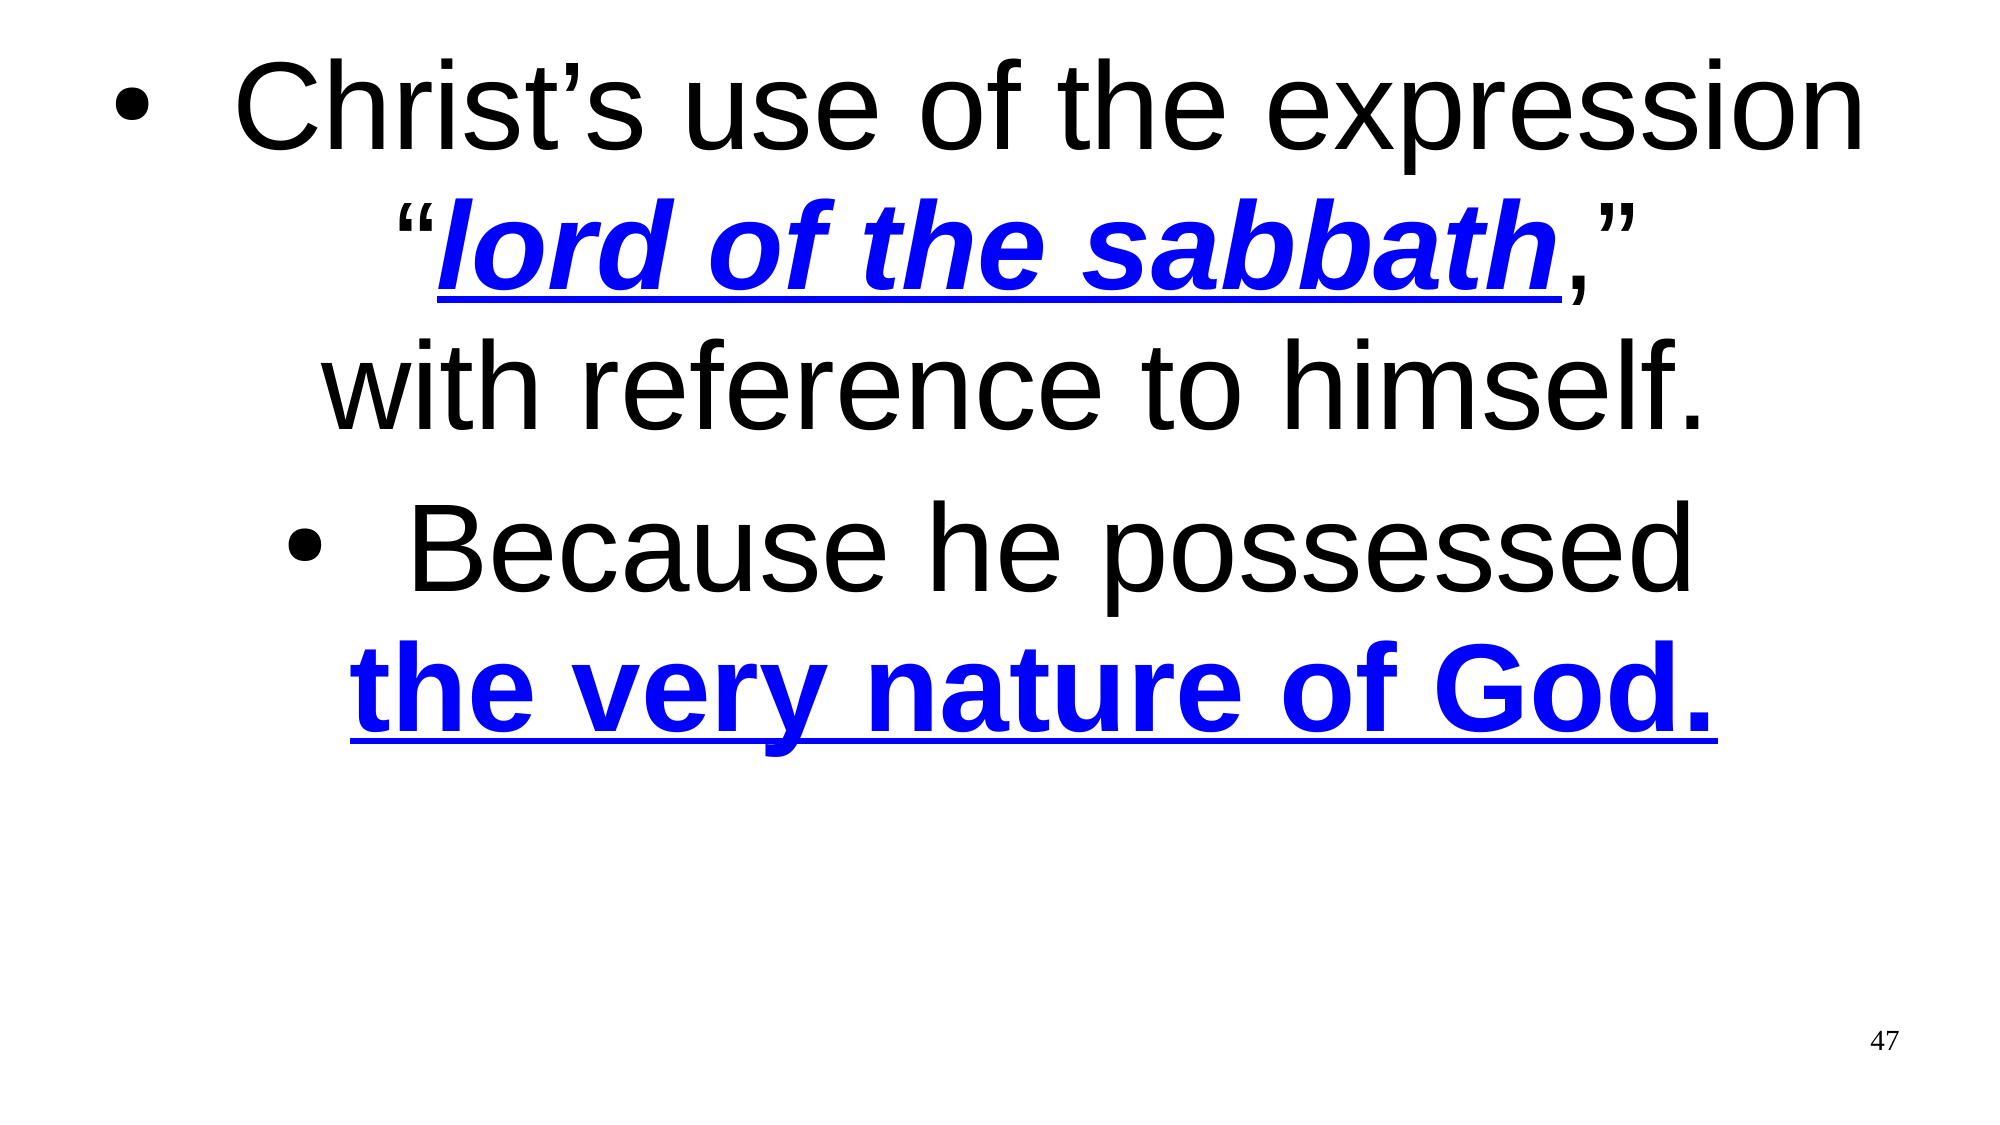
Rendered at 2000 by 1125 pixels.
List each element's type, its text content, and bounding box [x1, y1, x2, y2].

list Christ’s use of the expression “lord of the sabbath,” with reference to himself. Because he possessed the very nature of God. [35, 36, 1962, 1099]
